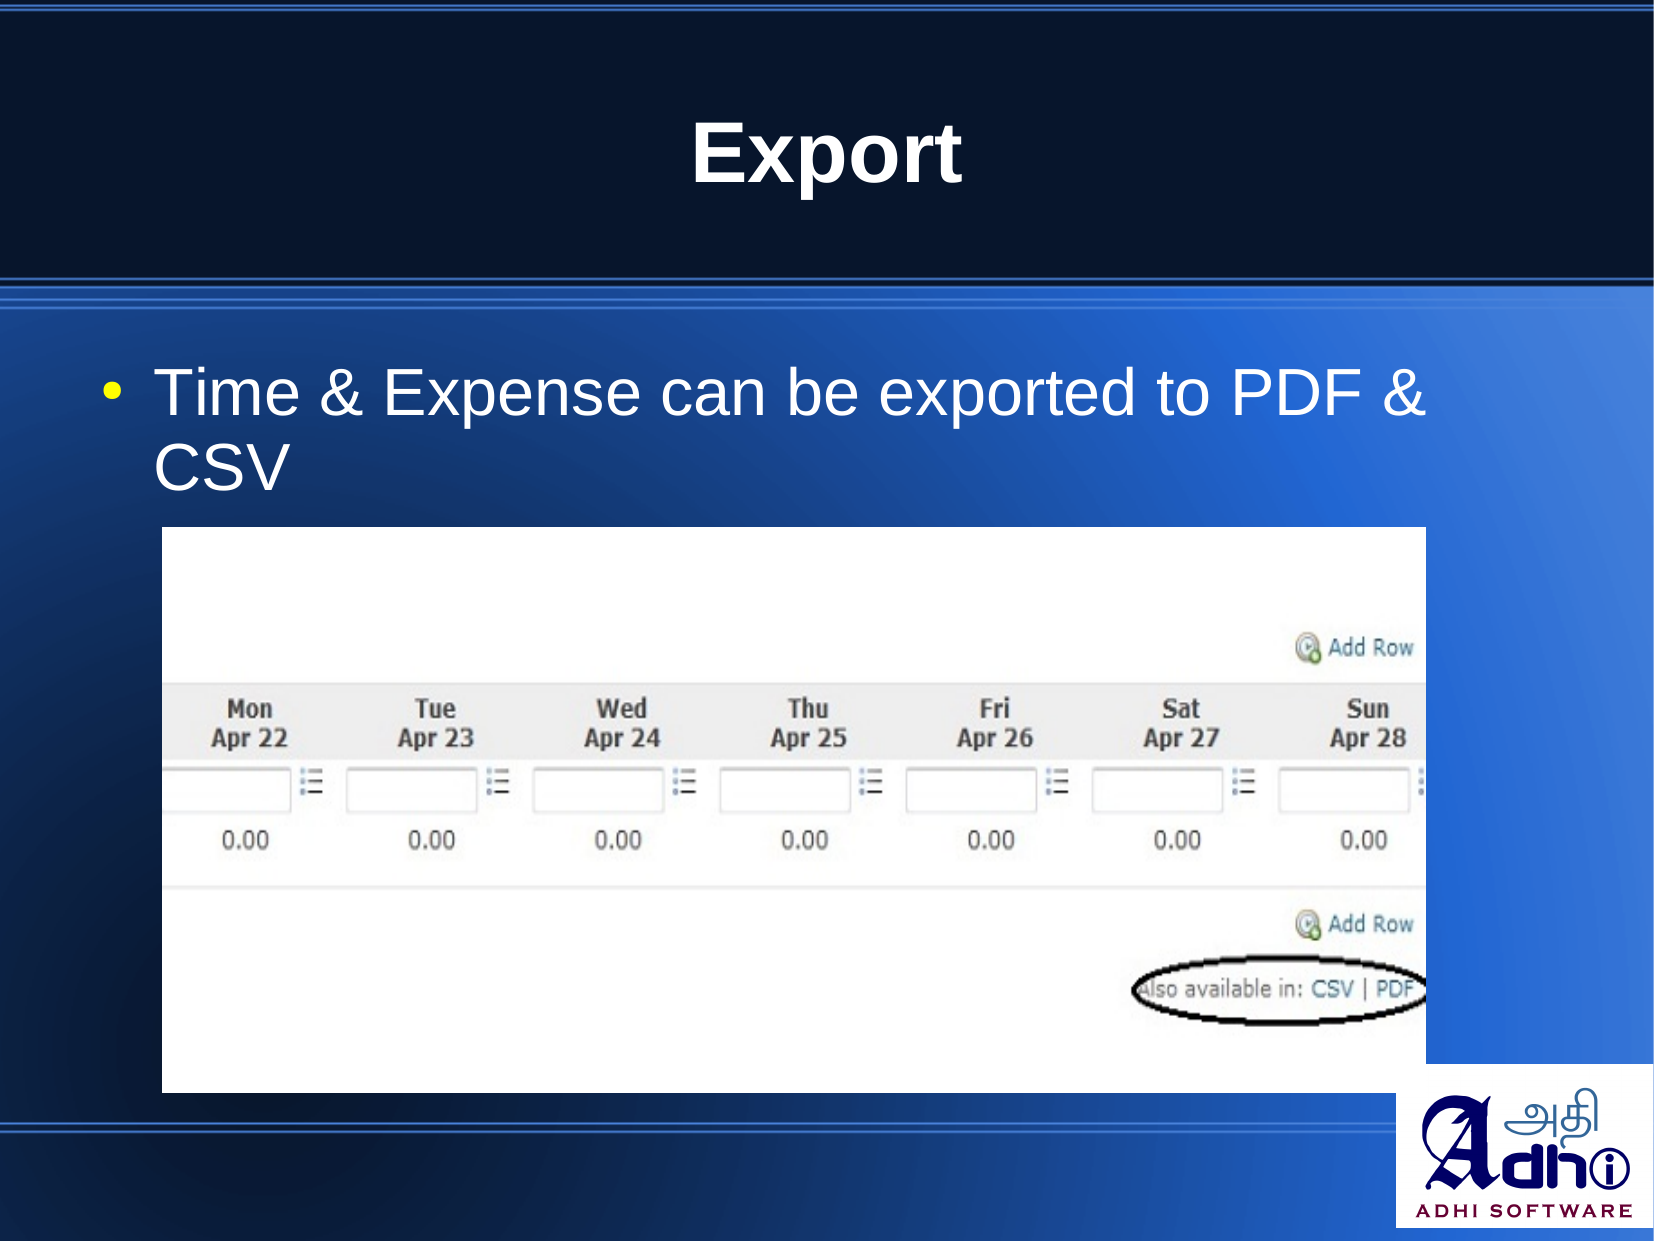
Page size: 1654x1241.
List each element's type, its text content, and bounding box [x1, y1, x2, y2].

picture [0, 0, 1654, 1241]
title Export [82, 49, 1571, 257]
list Time & Expense can be exported to PDF & CSV [82, 355, 1571, 646]
